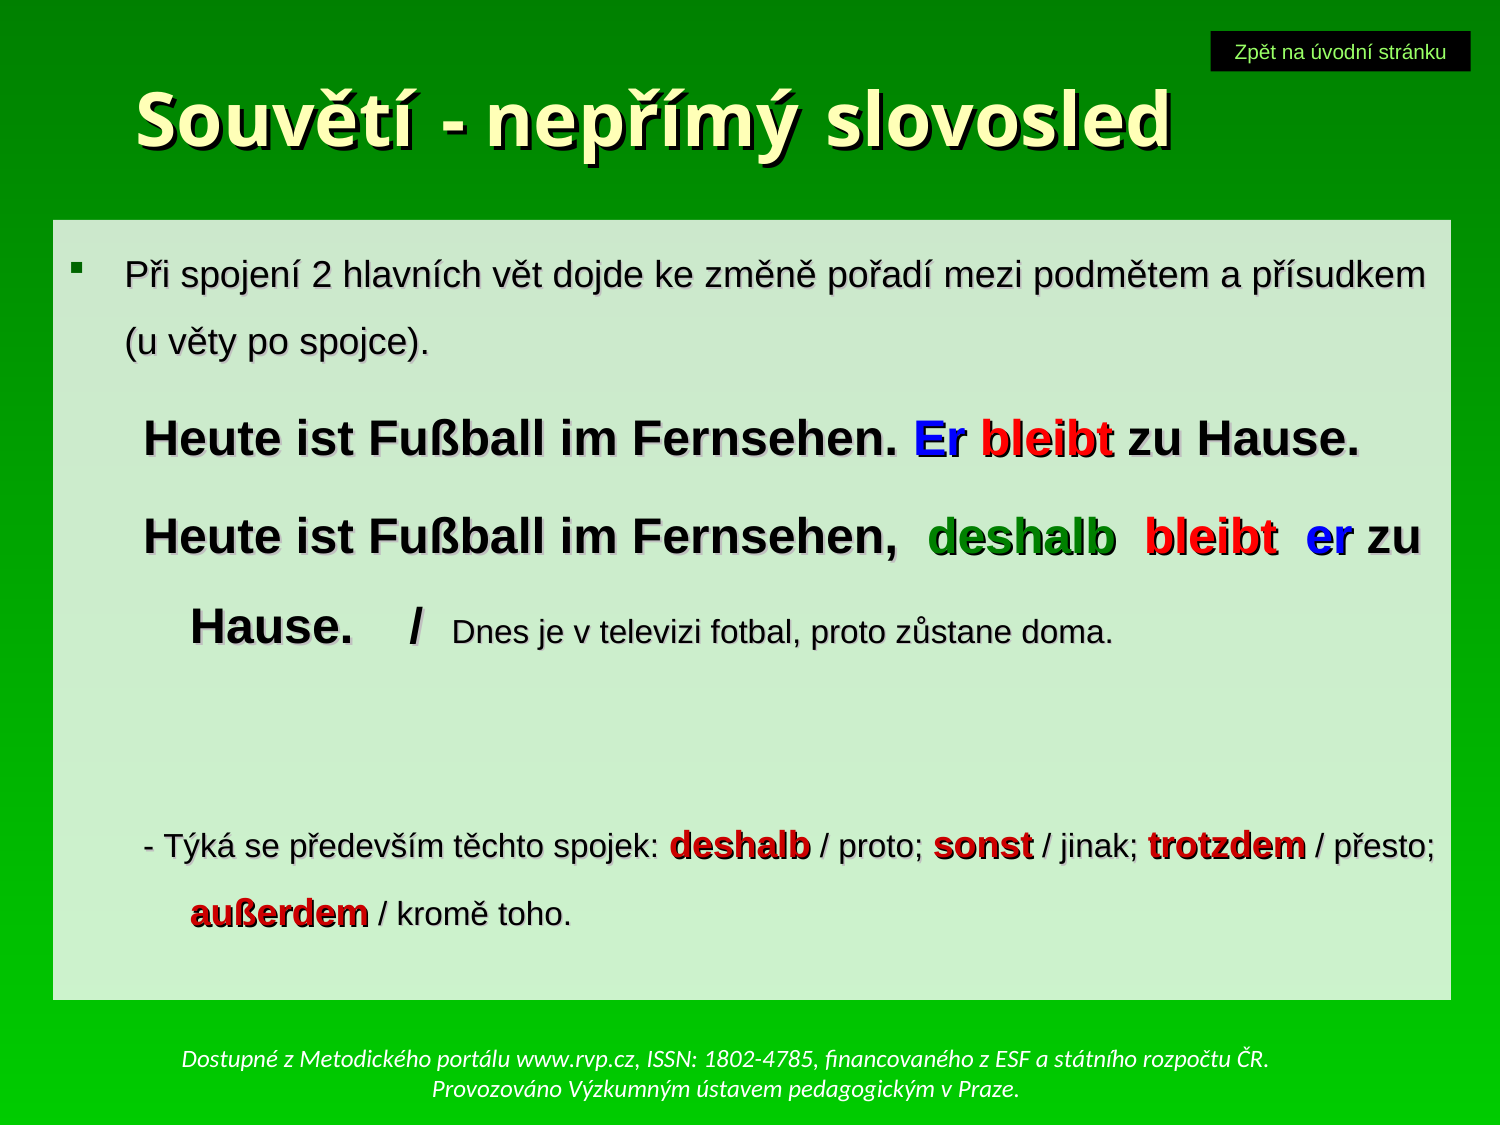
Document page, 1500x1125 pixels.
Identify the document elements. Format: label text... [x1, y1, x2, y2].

title Souvětí - nepřímý slovosled [75, 38, 1451, 174]
text_box Dostupné z Metodického portálu www.rvp.cz, ISSN: 1802-4785, financovaného z ESF a státního rozpočtu ČR. Provozováno Výzkumným ústavem pedagogickým v Praze. [105, 1042, 1348, 1103]
list Při spojení 2 hlavních vět dojde ke změně pořadí mezi podmětem a přísudkem (u věty po spojce). Heute ist Fußball im Fernsehen. Er bleibt zu Hause. Heute ist Fußball im Fernsehen, deshalb bleibt er zu Hause. / Dnes je v televizi fotbal, proto zůstane doma. - Týká se především těchto spojek: deshalb / proto; sonst / jinak; trotzdem / přesto; außerdem / kromě toho. [53, 219, 1451, 1000]
text_box Zpět na úvodní stránku [1210, 31, 1471, 72]
